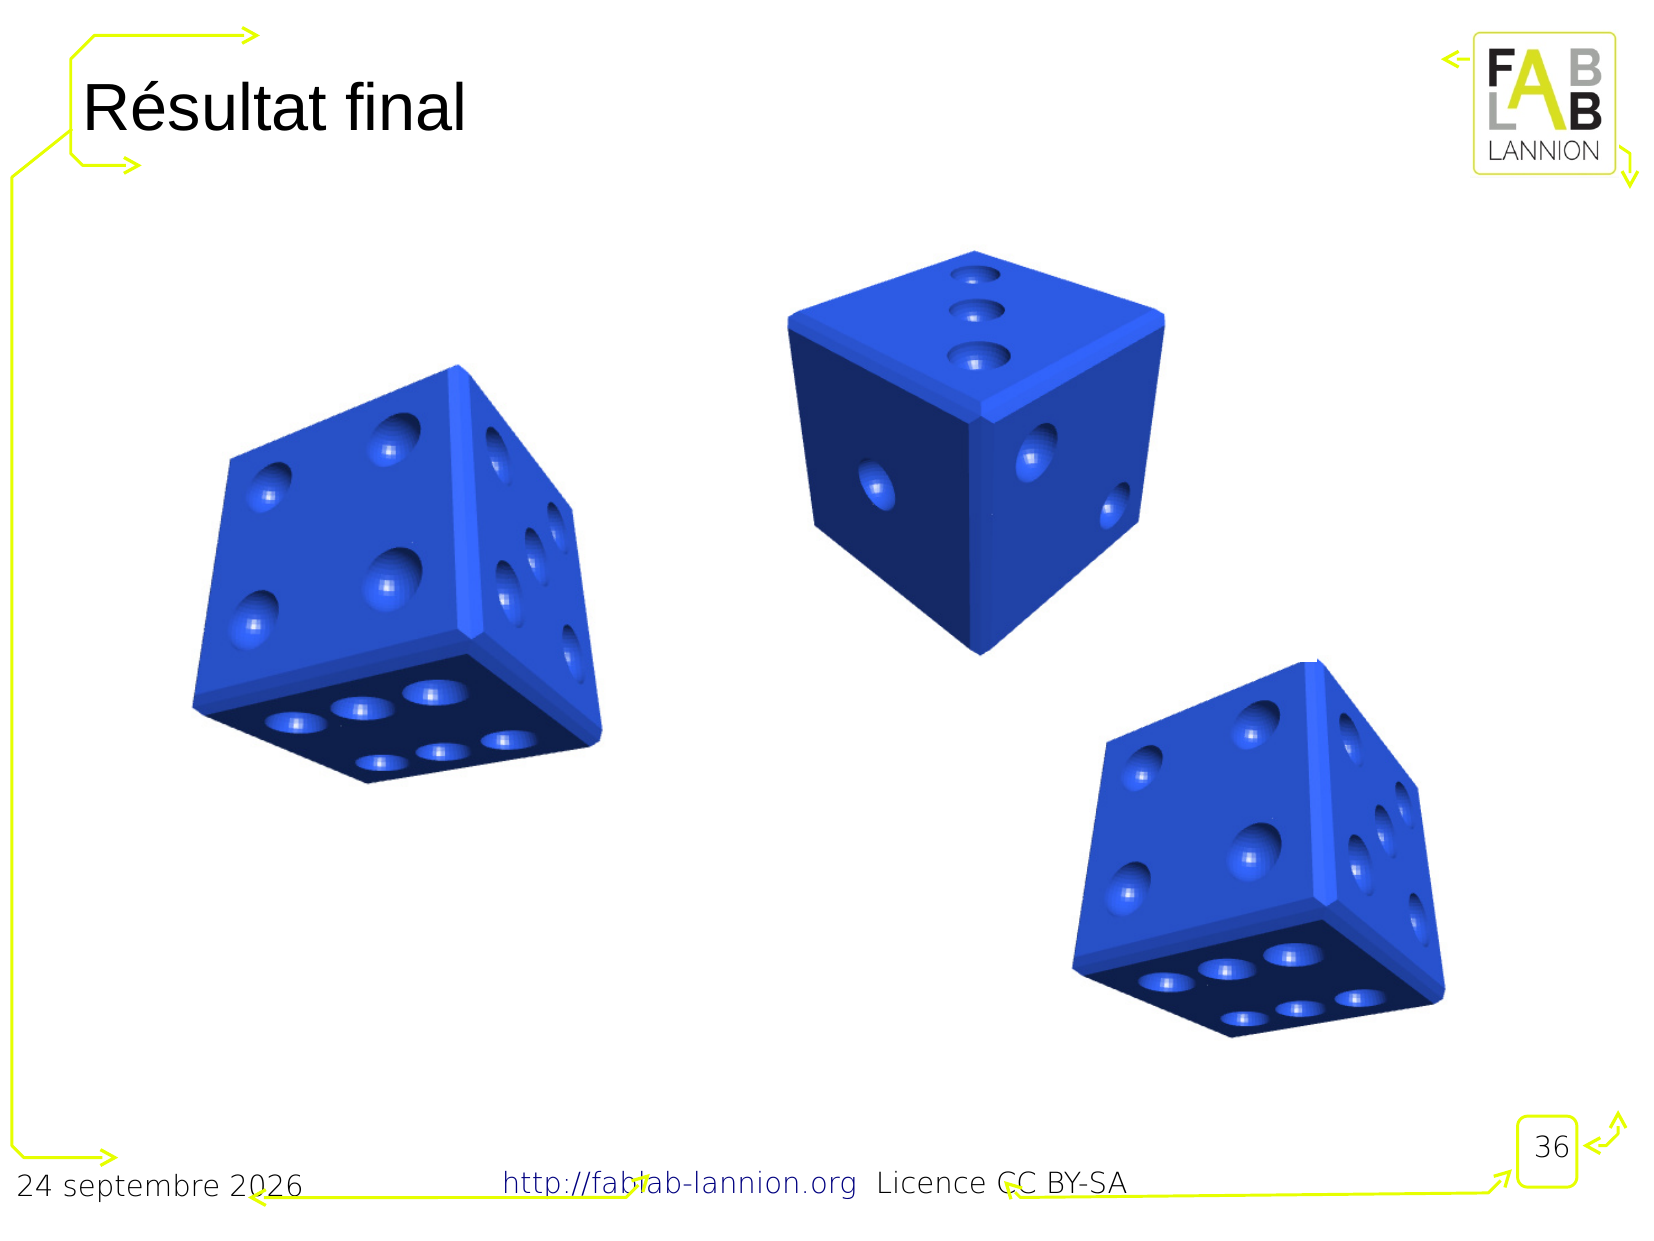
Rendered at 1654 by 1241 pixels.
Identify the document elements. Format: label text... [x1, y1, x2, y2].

picture [1470, 29, 1619, 178]
title Résultat final [82, 49, 1441, 166]
picture [34, 65, 1607, 1099]
